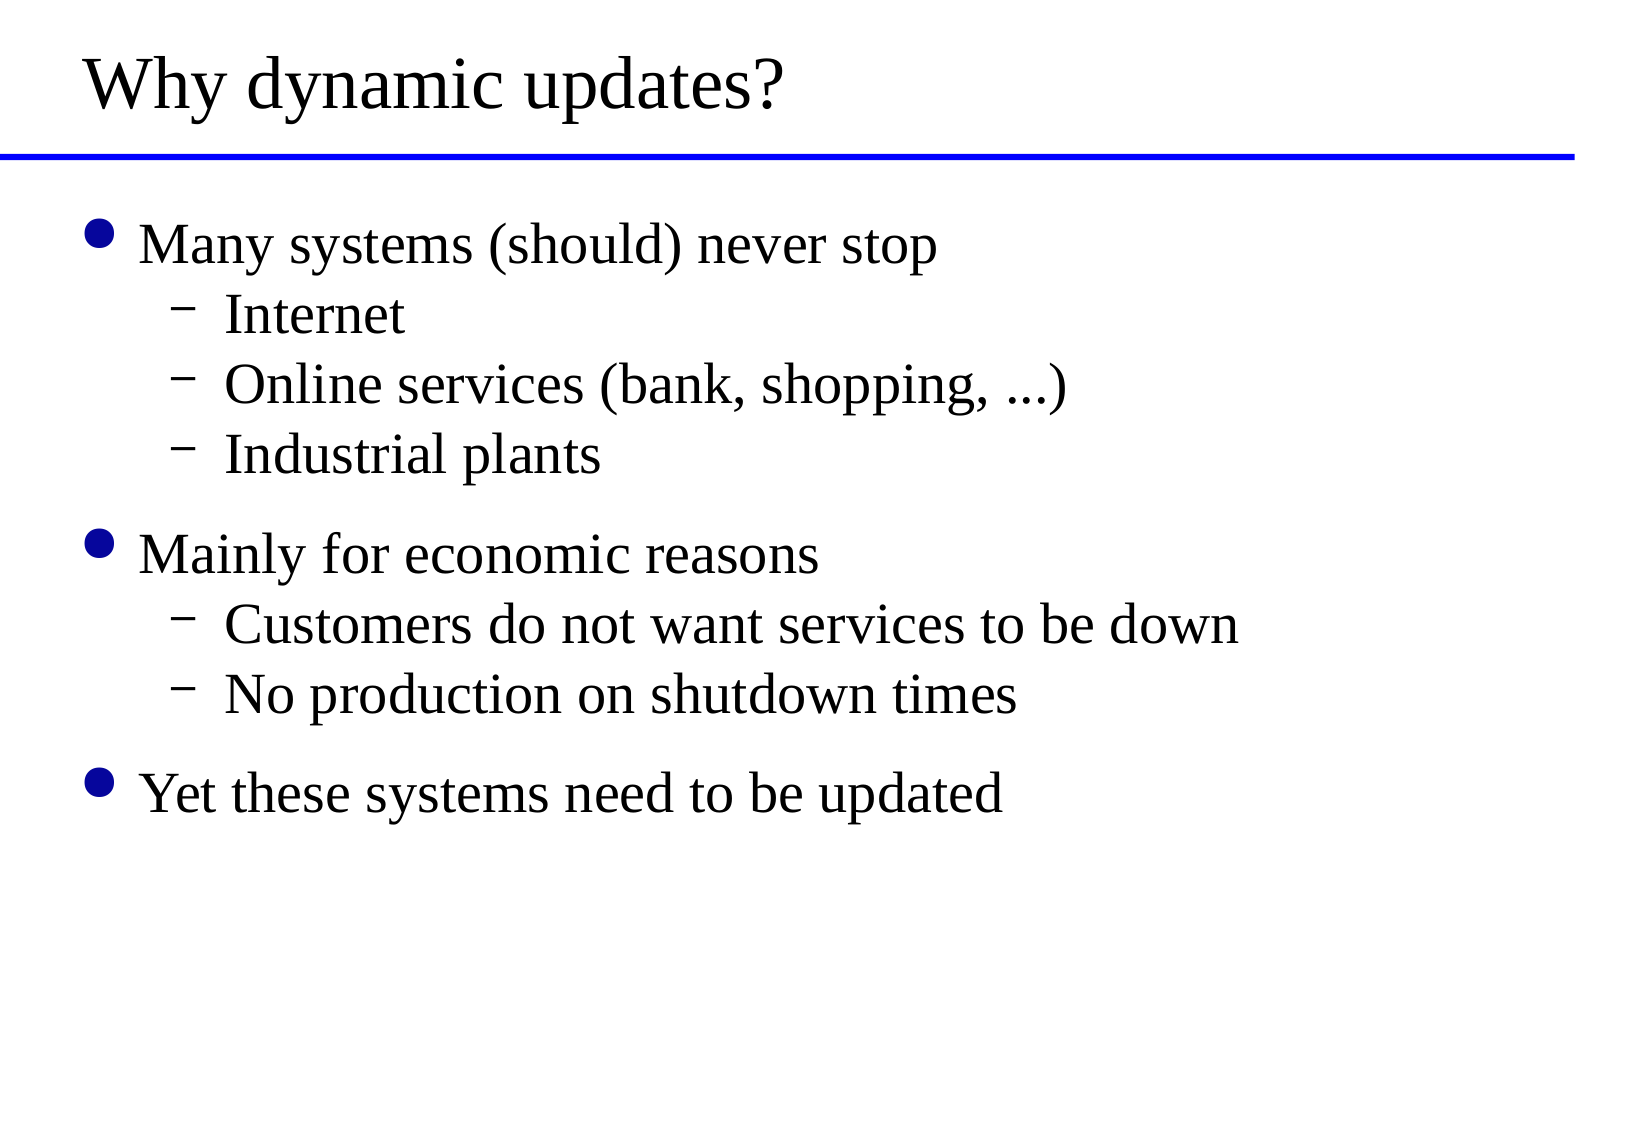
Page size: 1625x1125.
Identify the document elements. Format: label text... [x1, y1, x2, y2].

list Many systems (should) never stop Internet Online services (bank, shopping, ...) Industrial plants Mainly for economic reasons Customers do not want services to be down No production on shutdown times Yet these systems need to be updated [67, 198, 1546, 1061]
title Why dynamic updates? [67, 27, 1544, 131]
